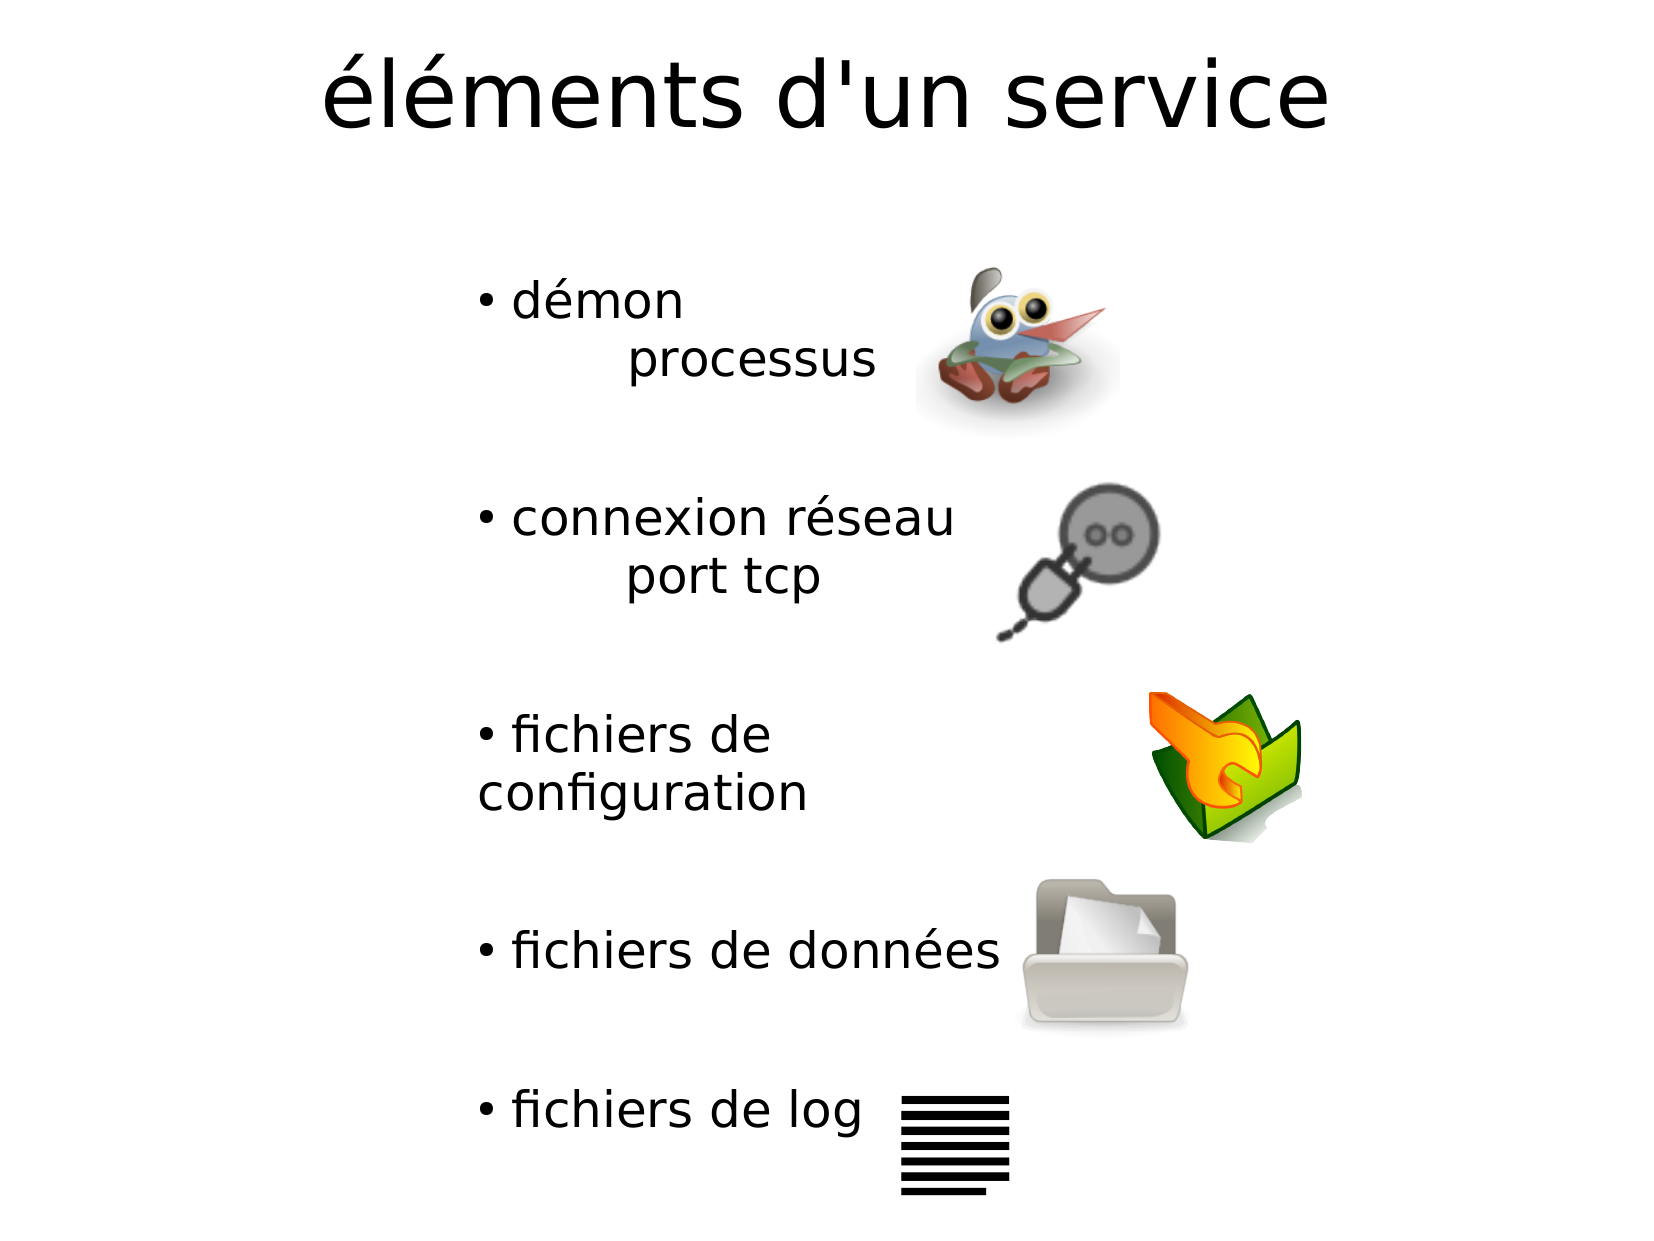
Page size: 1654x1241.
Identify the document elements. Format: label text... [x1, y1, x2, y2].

picture [991, 477, 1165, 651]
picture [916, 239, 1120, 442]
picture [893, 1081, 1017, 1205]
title éléments d'un service [136, 34, 1518, 158]
picture [1003, 858, 1203, 1058]
text_box démon processus connexion réseau port tcp fichiers de configuration fichiers de données fichiers de log [477, 271, 1120, 1140]
picture [1149, 691, 1304, 845]
